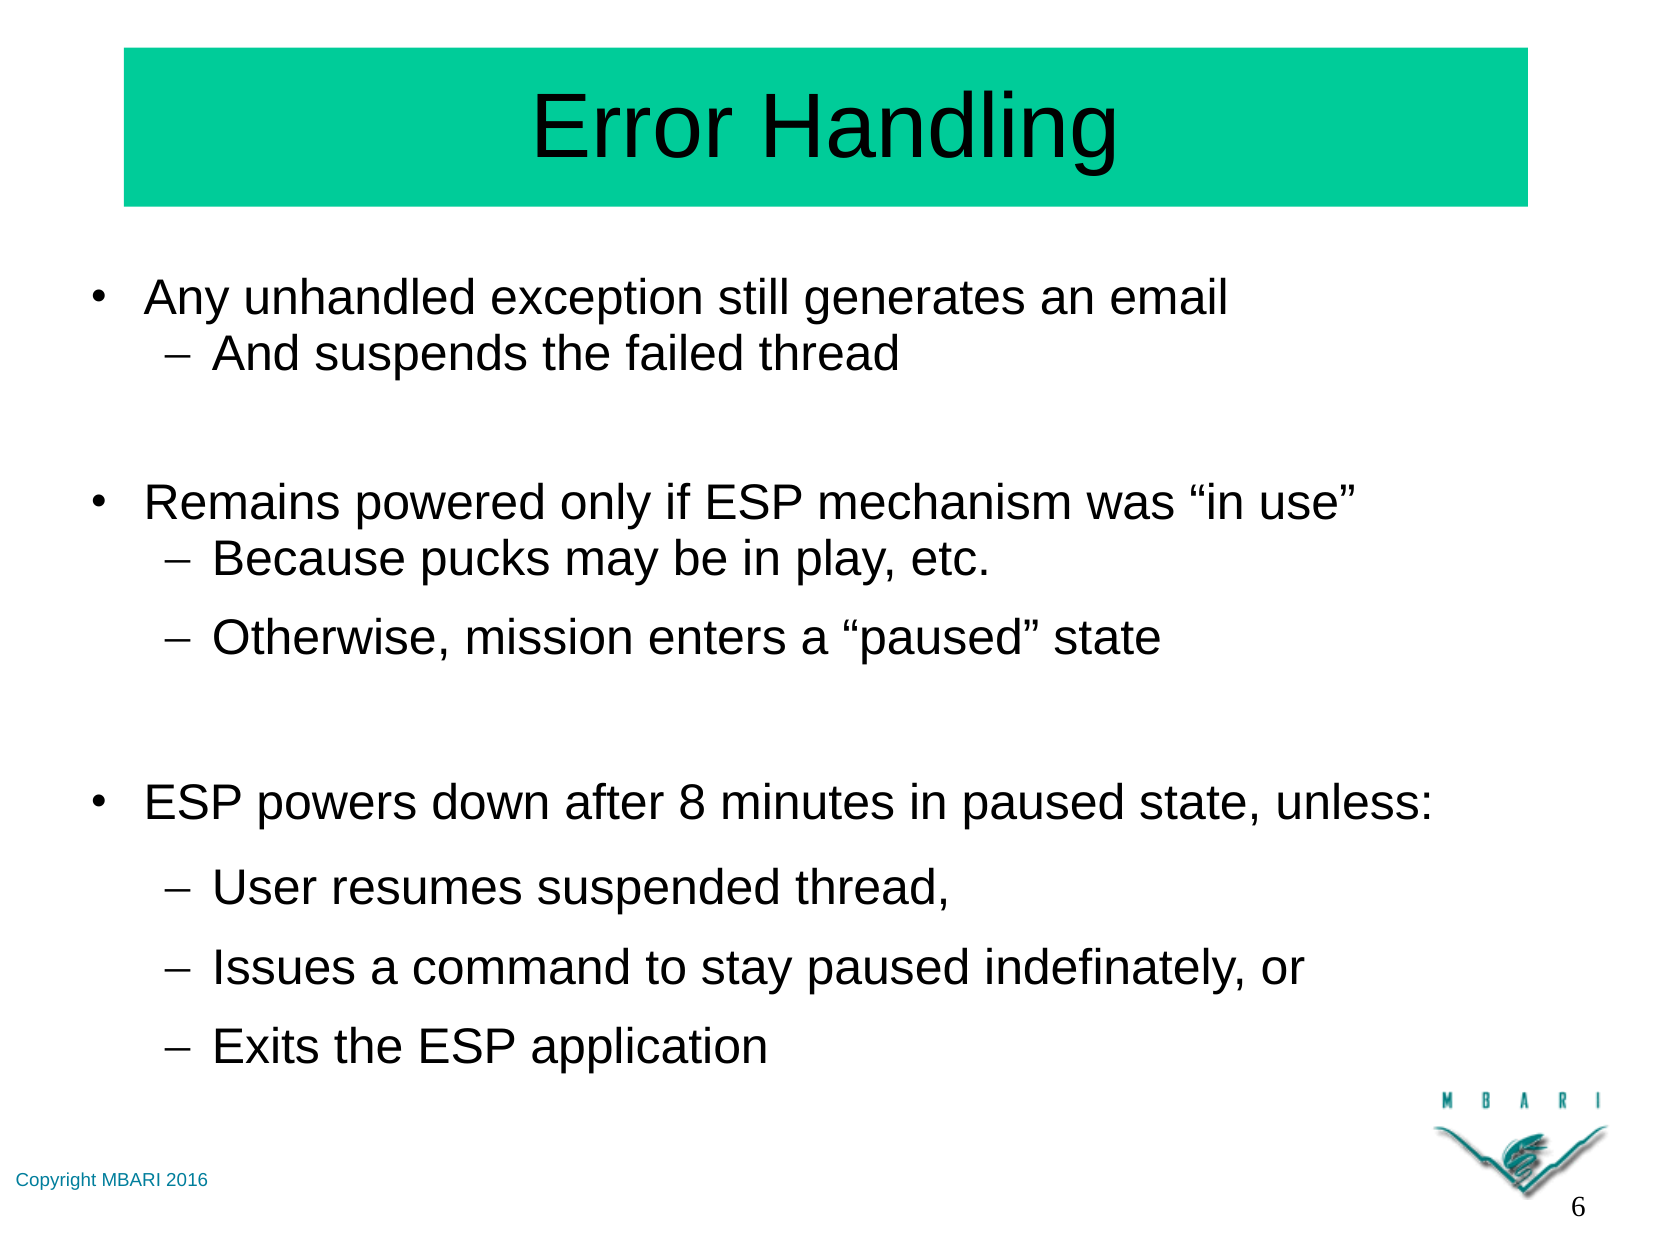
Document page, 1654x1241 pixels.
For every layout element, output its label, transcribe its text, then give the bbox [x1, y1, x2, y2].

list Any unhandled exception still generates an email And suspends the failed thread Remains powered only if ESP mechanism was “in use” Because pucks may be in play, etc. Otherwise, mission enters a “paused” state ESP powers down after 8 minutes in paused state, unless: User resumes suspended thread, Issues a command to stay paused indefinately, or Exits the ESP application [75, 262, 1479, 1163]
picture [1426, 1091, 1613, 1200]
title Error Handling [123, 47, 1528, 207]
